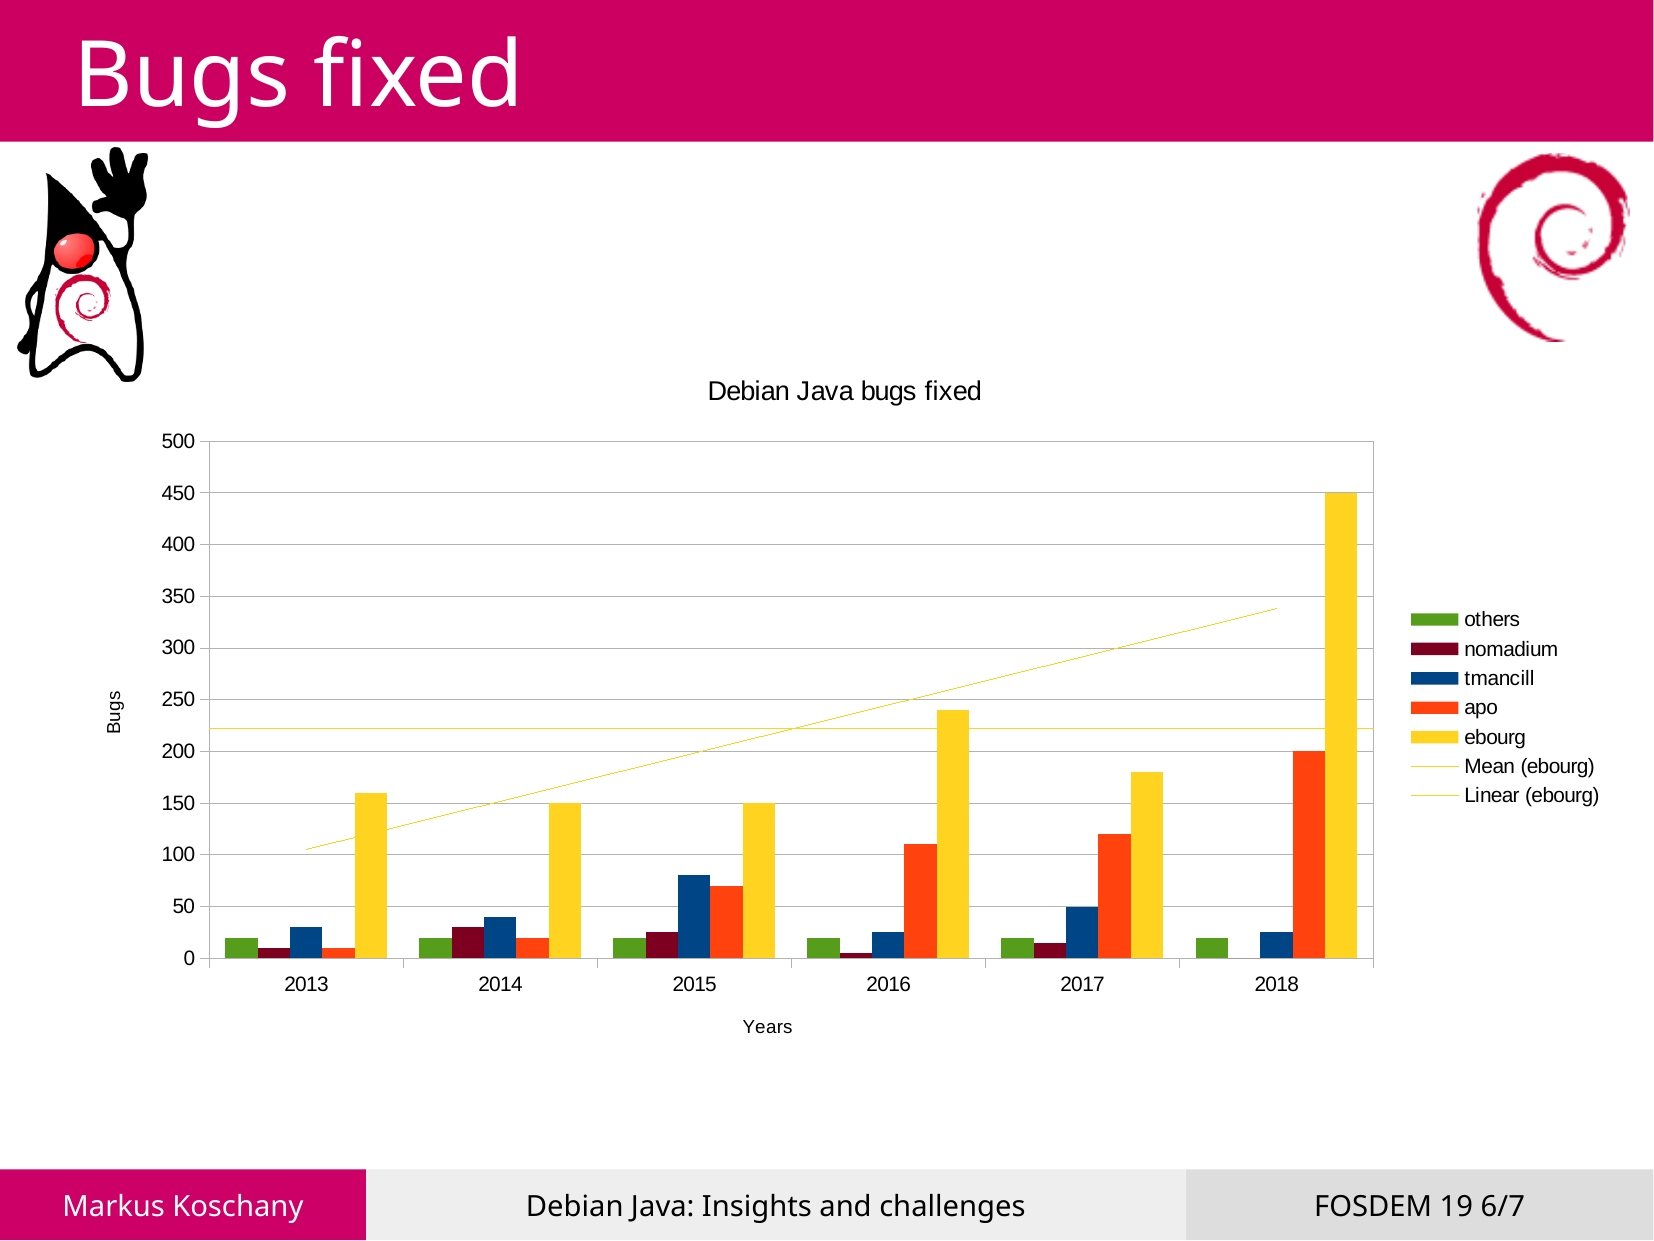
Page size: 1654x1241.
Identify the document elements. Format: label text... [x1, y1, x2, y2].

title Bugs fixed [0, 0, 1654, 142]
picture [17, 147, 148, 382]
picture [1476, 153, 1630, 342]
chart [70, 346, 1619, 1069]
